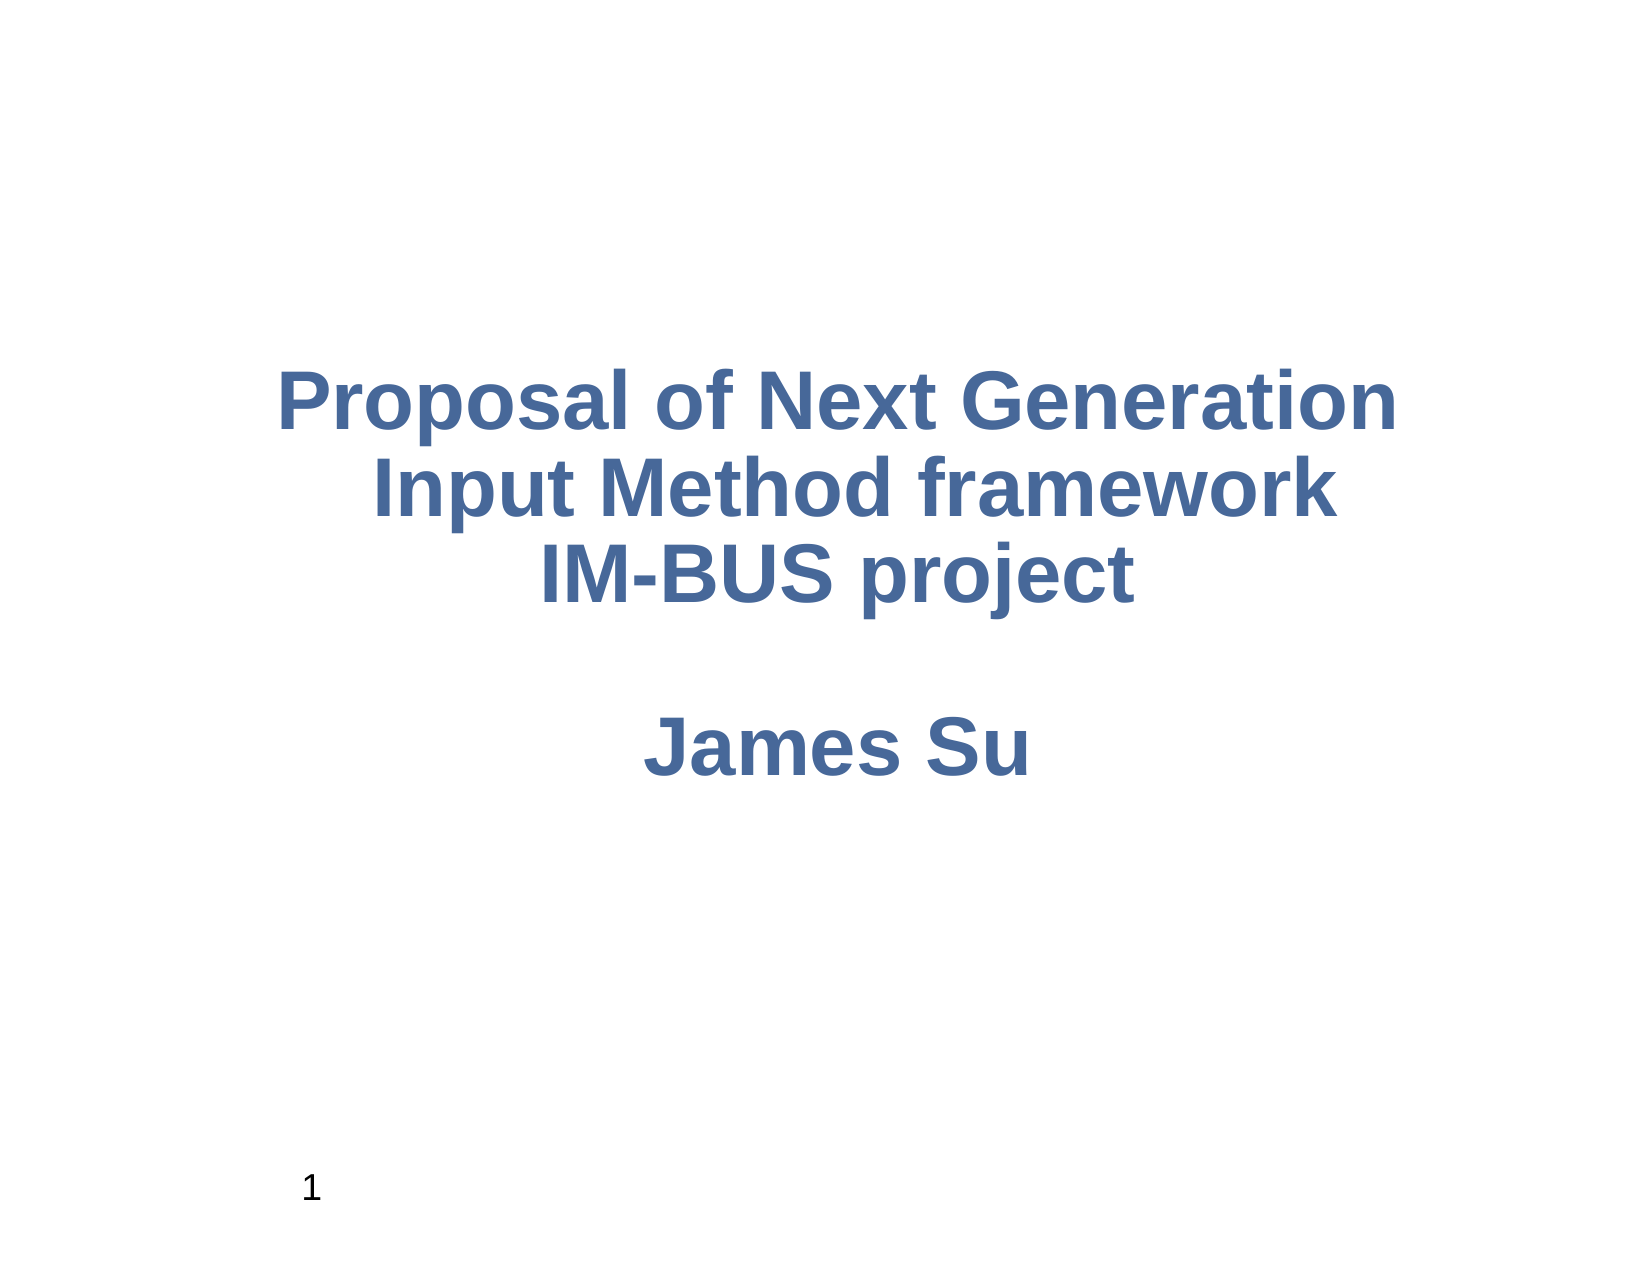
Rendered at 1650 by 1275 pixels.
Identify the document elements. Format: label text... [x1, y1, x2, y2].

subtitle Proposal of Next Generation Input Method framework IM-BUS project James Su [201, 357, 1439, 901]
